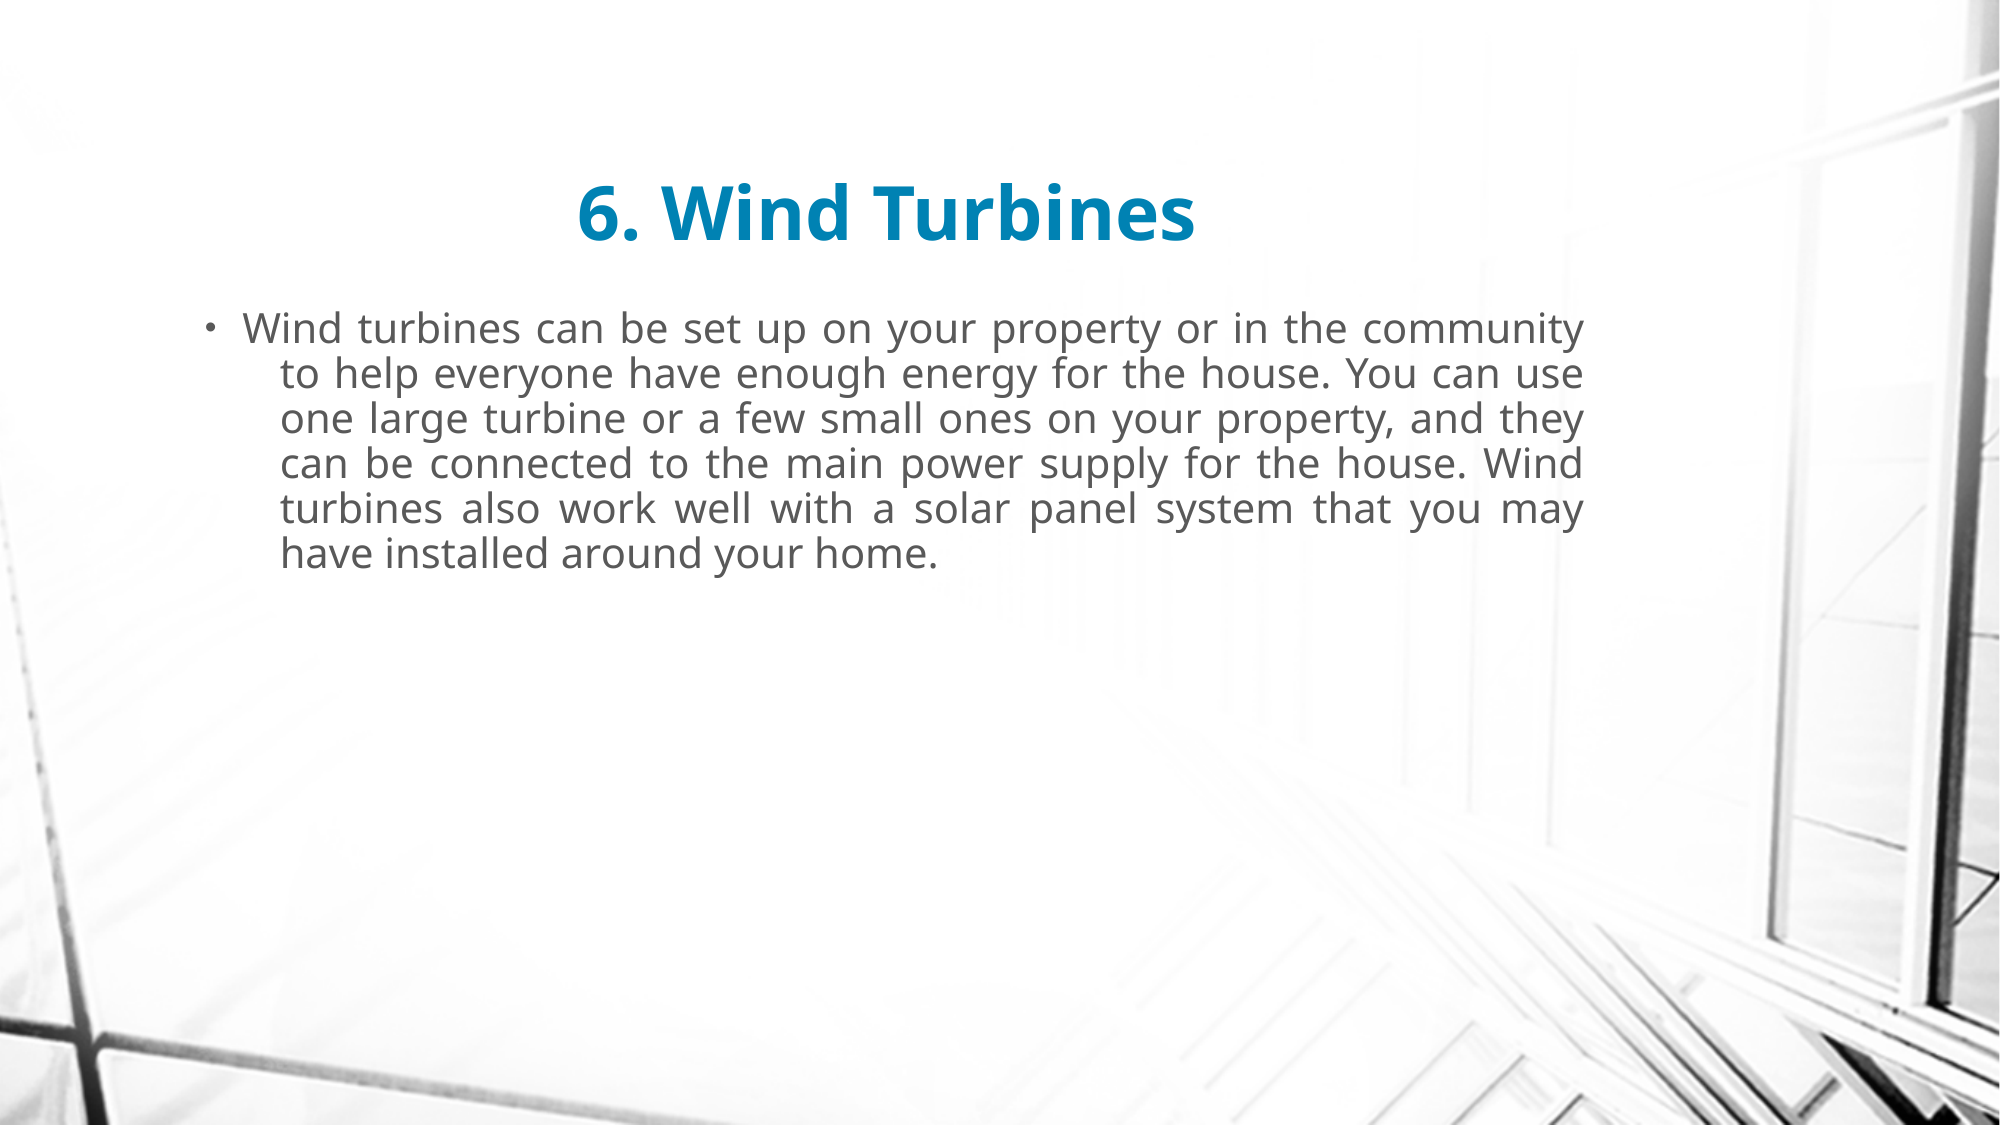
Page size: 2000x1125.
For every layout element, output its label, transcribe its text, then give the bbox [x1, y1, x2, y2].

title 6. Wind Turbines [174, 87, 1600, 263]
list Wind turbines can be set up on your property or in the community to help everyone have enough energy for the house. You can use one large turbine or a few small ones on your property, and they can be connected to the main power supply for the house. Wind turbines also work well with a solar panel system that you may have installed around your home. [174, 299, 1600, 988]
